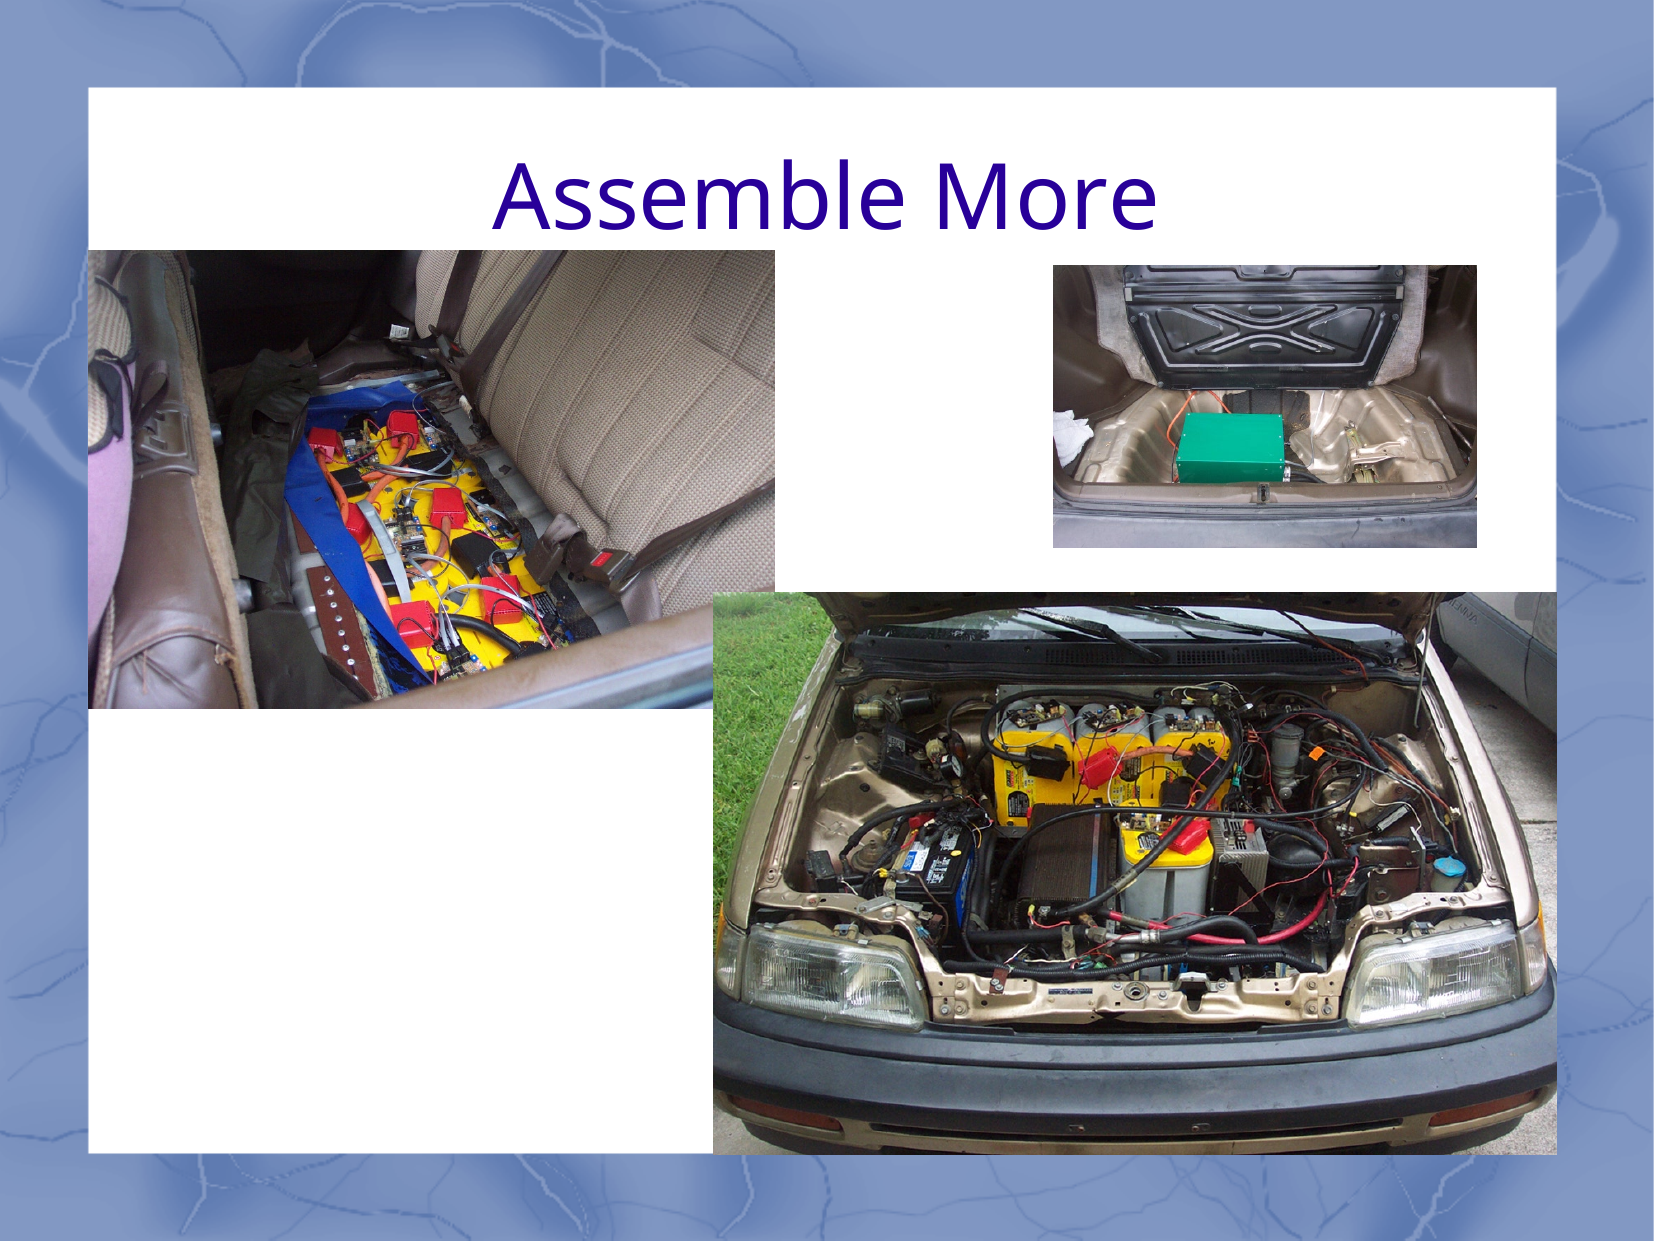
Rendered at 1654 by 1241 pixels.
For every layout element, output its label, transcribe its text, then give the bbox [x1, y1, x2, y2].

title Assemble More [118, 90, 1536, 298]
picture [0, 0, 1654, 1241]
list [775, 325, 1506, 592]
list [147, 709, 1506, 1217]
